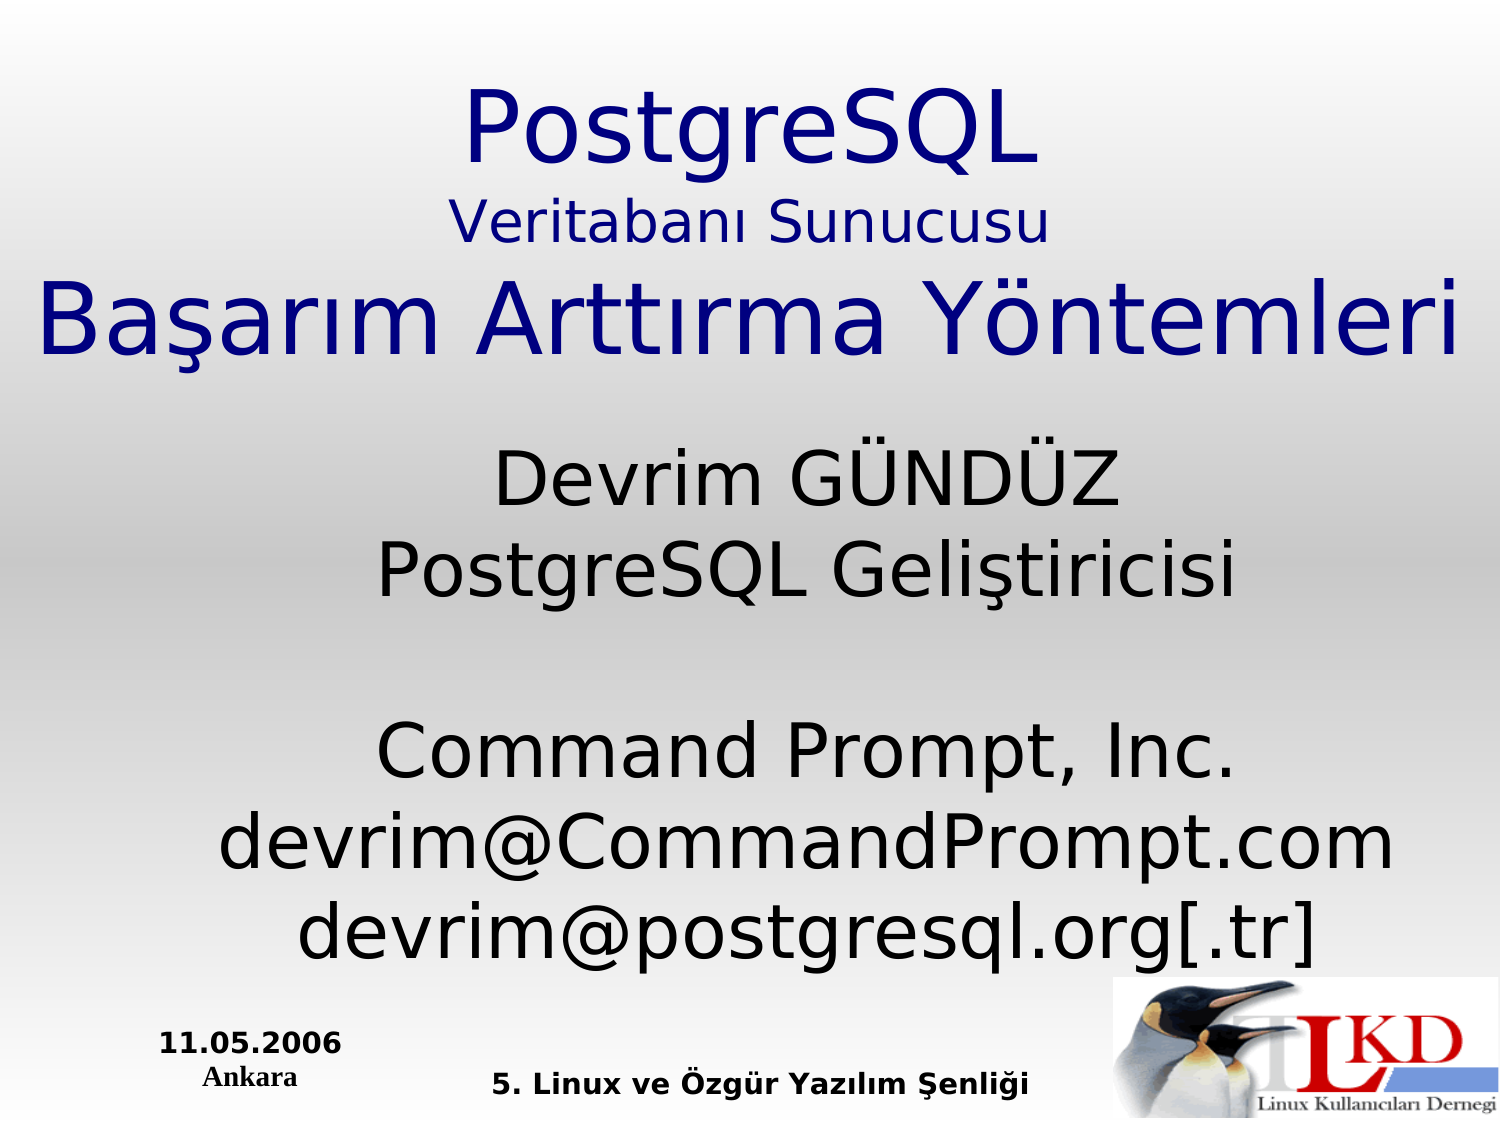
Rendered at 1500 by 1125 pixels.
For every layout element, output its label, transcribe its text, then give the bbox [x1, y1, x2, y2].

text_box Devrim GÜNDÜZ PostgreSQL Geliştiricisi Command Prompt, Inc. devrim@CommandPrompt.com devrim@postgresql.org[.tr] [217, 432, 1375, 984]
picture [1113, 977, 1499, 1118]
text_box PostgreSQL Veritabanı Sunucusu Başarım Arttırma Yöntemleri [0, 65, 1500, 380]
